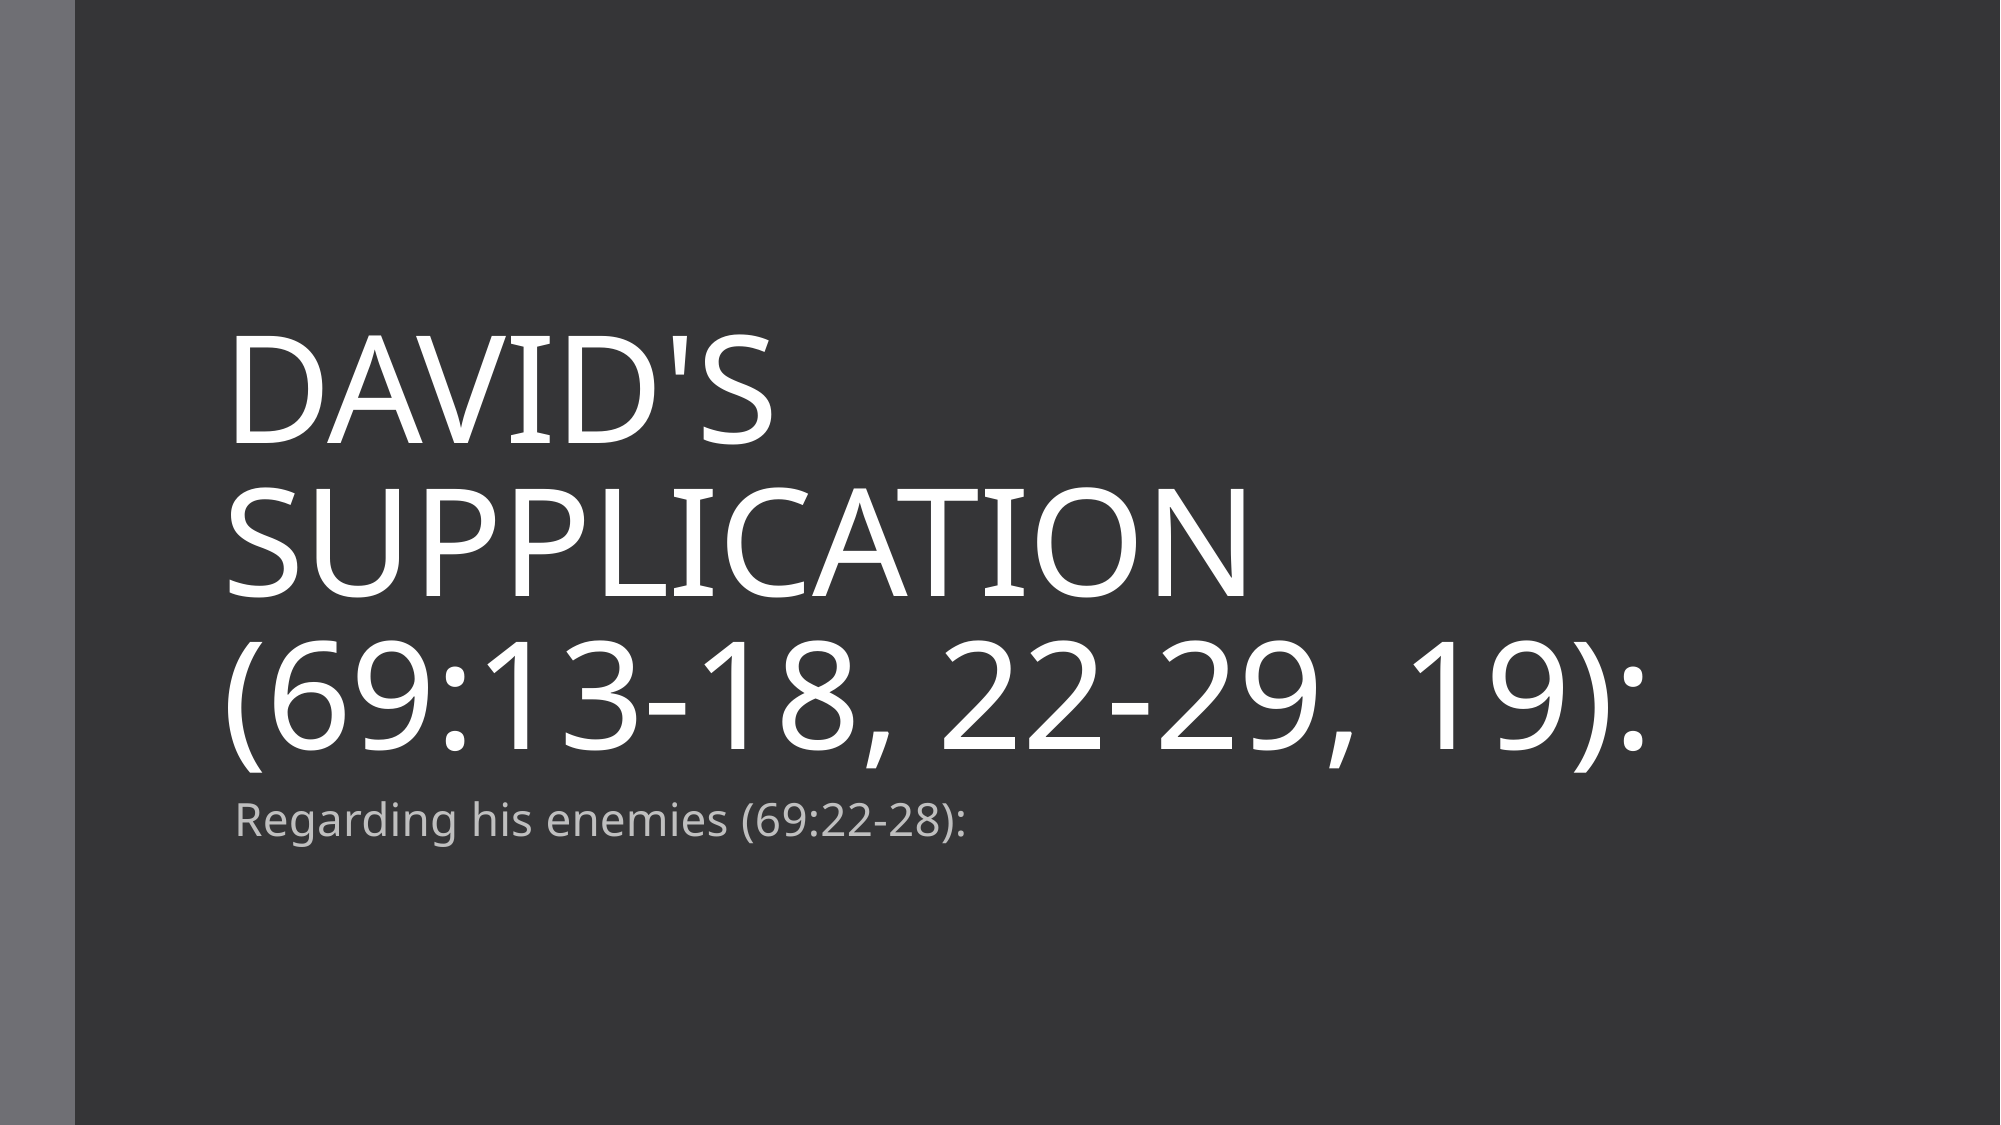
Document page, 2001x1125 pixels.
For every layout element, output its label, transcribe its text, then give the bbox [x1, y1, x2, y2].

subtitle Regarding his enemies (69:22-28): [206, 787, 1752, 1066]
title DAVID'S SUPPLICATION (69:13-18, 22-29, 19): [206, 124, 1752, 787]
